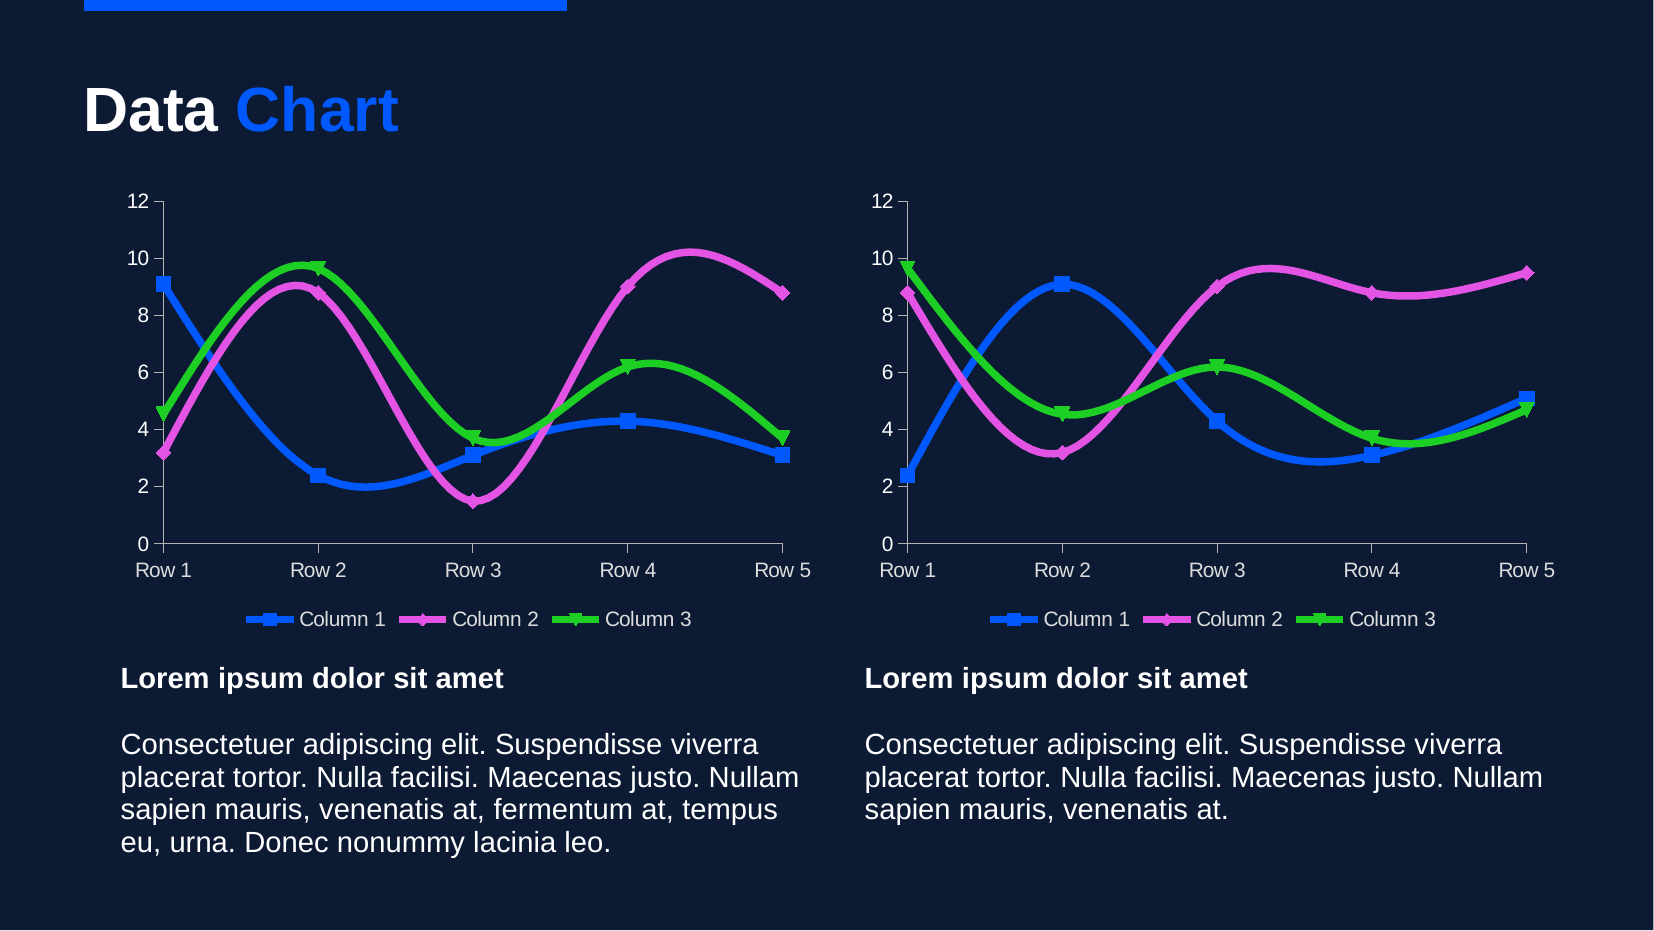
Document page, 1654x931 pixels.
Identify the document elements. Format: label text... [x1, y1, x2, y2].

title Data Chart [83, 75, 1570, 188]
text_box Lorem ipsum dolor sit amet Consectetuer adipiscing elit. Suspendisse viverra placerat tortor. Nulla facilisi. Maecenas justo. Nullam sapien mauris, venenatis at. [829, 662, 1570, 851]
chart [112, 188, 826, 638]
chart [856, 180, 1570, 638]
text_box Lorem ipsum dolor sit amet Consectetuer adipiscing elit. Suspendisse viverra placerat tortor. Nulla facilisi. Maecenas justo. Nullam sapien mauris, venenatis at, fermentum at, tempus eu, urna. Donec nonummy lacinia leo. [85, 662, 826, 860]
